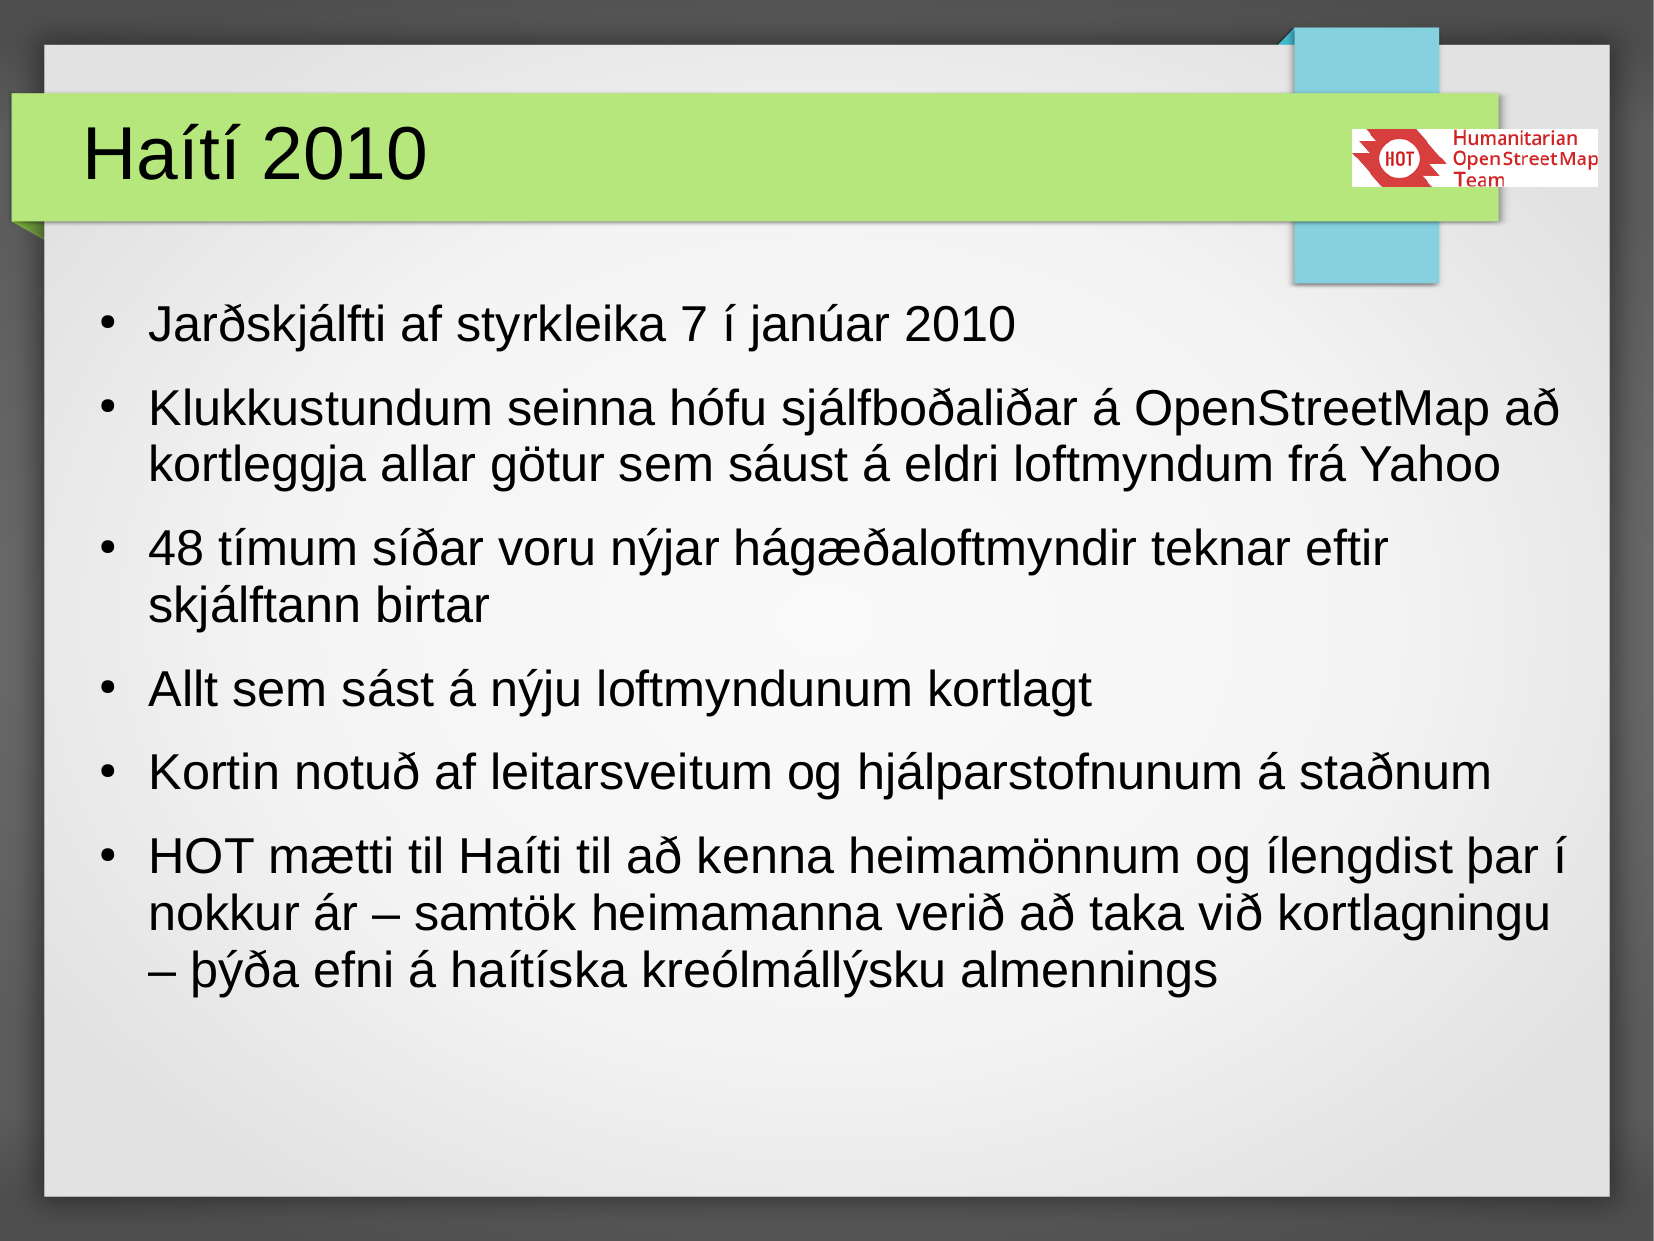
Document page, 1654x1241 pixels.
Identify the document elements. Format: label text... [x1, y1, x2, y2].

list Jarðskjálfti af styrkleika 7 í janúar 2010 Klukkustundum seinna hófu sjálfboðaliðar á OpenStreetMap að kortleggja allar götur sem sáust á eldri loftmyndum frá Yahoo 48 tímum síðar voru nýjar hágæðaloftmyndir teknar eftir skjálftann birtar Allt sem sást á nýju loftmyndunum kortlagt Kortin notuð af leitarsveitum og hjálparstofnunum á staðnum HOT mætti til Haíti til að kenna heimamönnum og ílengdist þar í nokkur ár – samtök heimamanna verið að taka við kortlagningu – þýða efni á haítíska kreólmállýsku almennings [82, 295, 1571, 1015]
title Haítí 2010 [82, 94, 1264, 213]
picture [0, 0, 1654, 1241]
